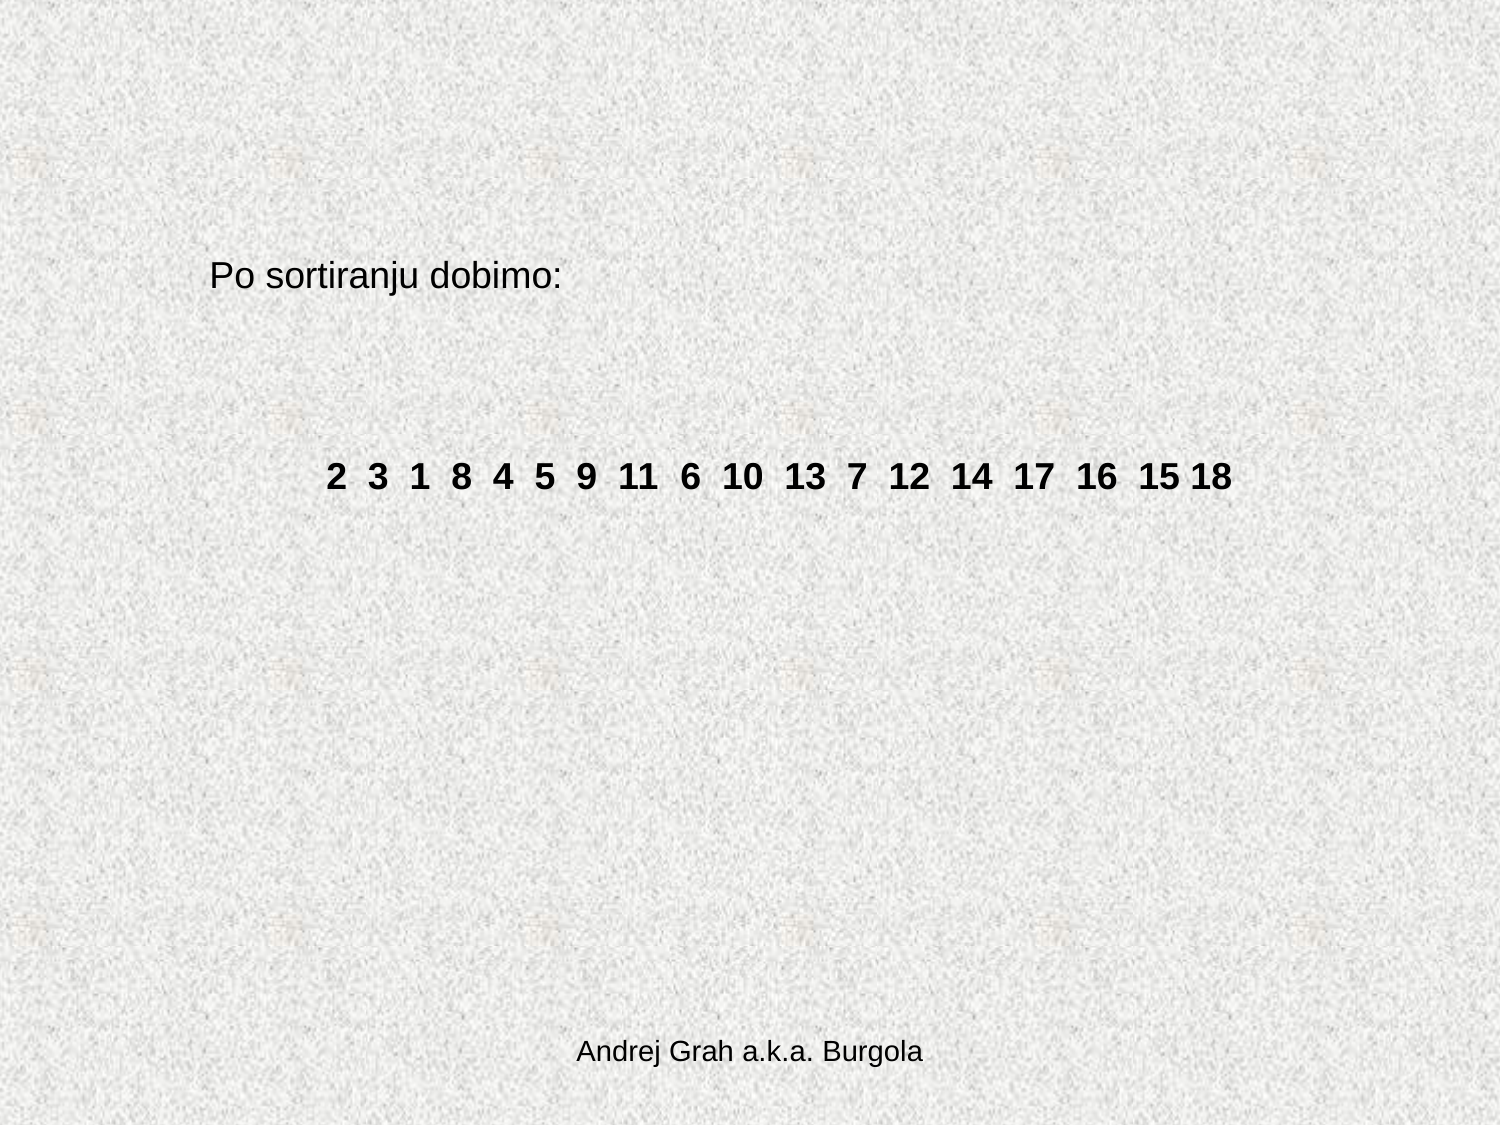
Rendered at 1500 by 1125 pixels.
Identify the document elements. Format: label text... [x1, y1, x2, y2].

text_box Andrej Grah a.k.a. Burgola [512, 1024, 988, 1103]
text_box 2 3 1 8 4 5 9 11 6 10 13 7 12 14 17 16 15 18 [218, 444, 1341, 505]
text_box Po sortiranju dobimo: [194, 243, 1341, 304]
picture [0, 0, 1500, 1125]
